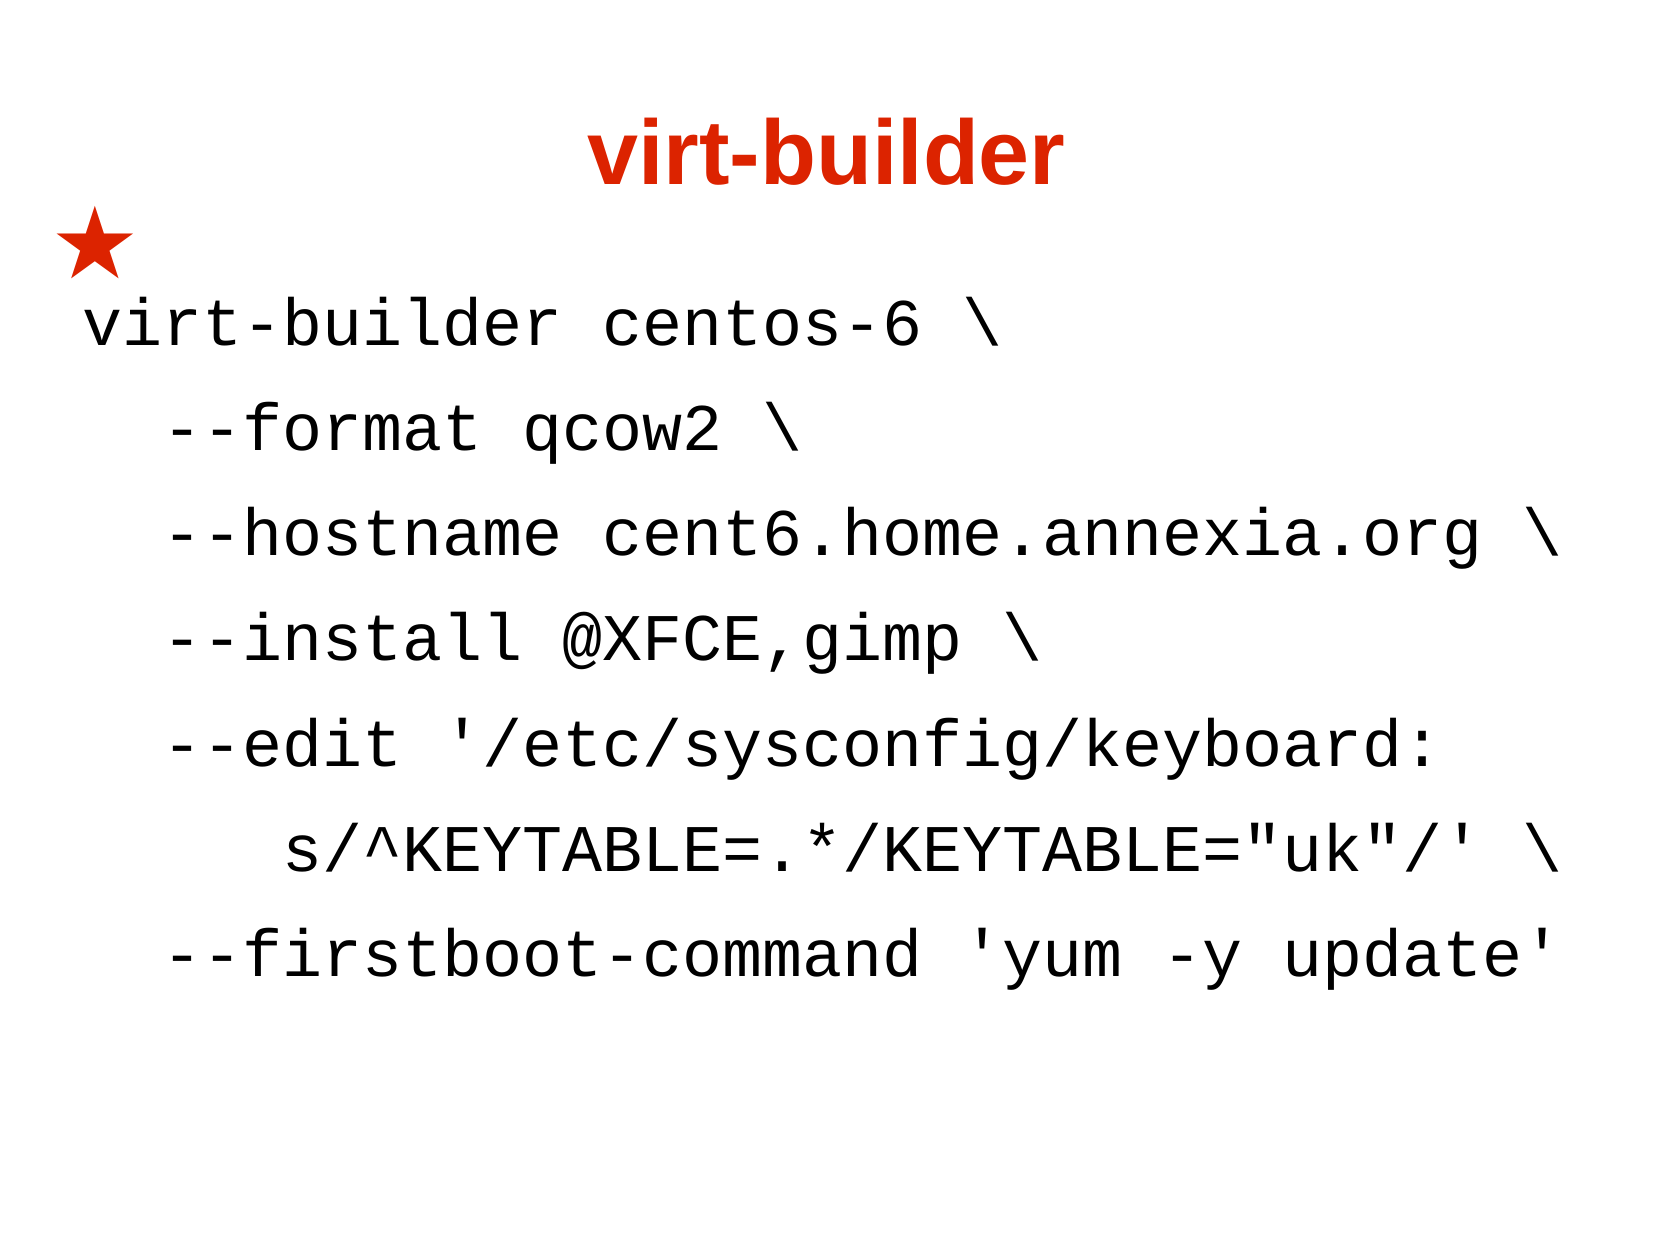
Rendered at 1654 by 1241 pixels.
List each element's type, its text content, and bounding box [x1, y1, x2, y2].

list virt-builder centos-6 \ --format qcow2 \ --hostname cent6.home.annexia.org \ --install @XFCE,gimp \ --edit '/etc/sysconfig/keyboard: s/^KEYTABLE=.*/KEYTABLE="uk"/' \ --firstboot-command 'yum -y update' [82, 290, 1571, 1010]
title virt-builder [82, 49, 1571, 257]
text_box ★ [35, 180, 189, 308]
